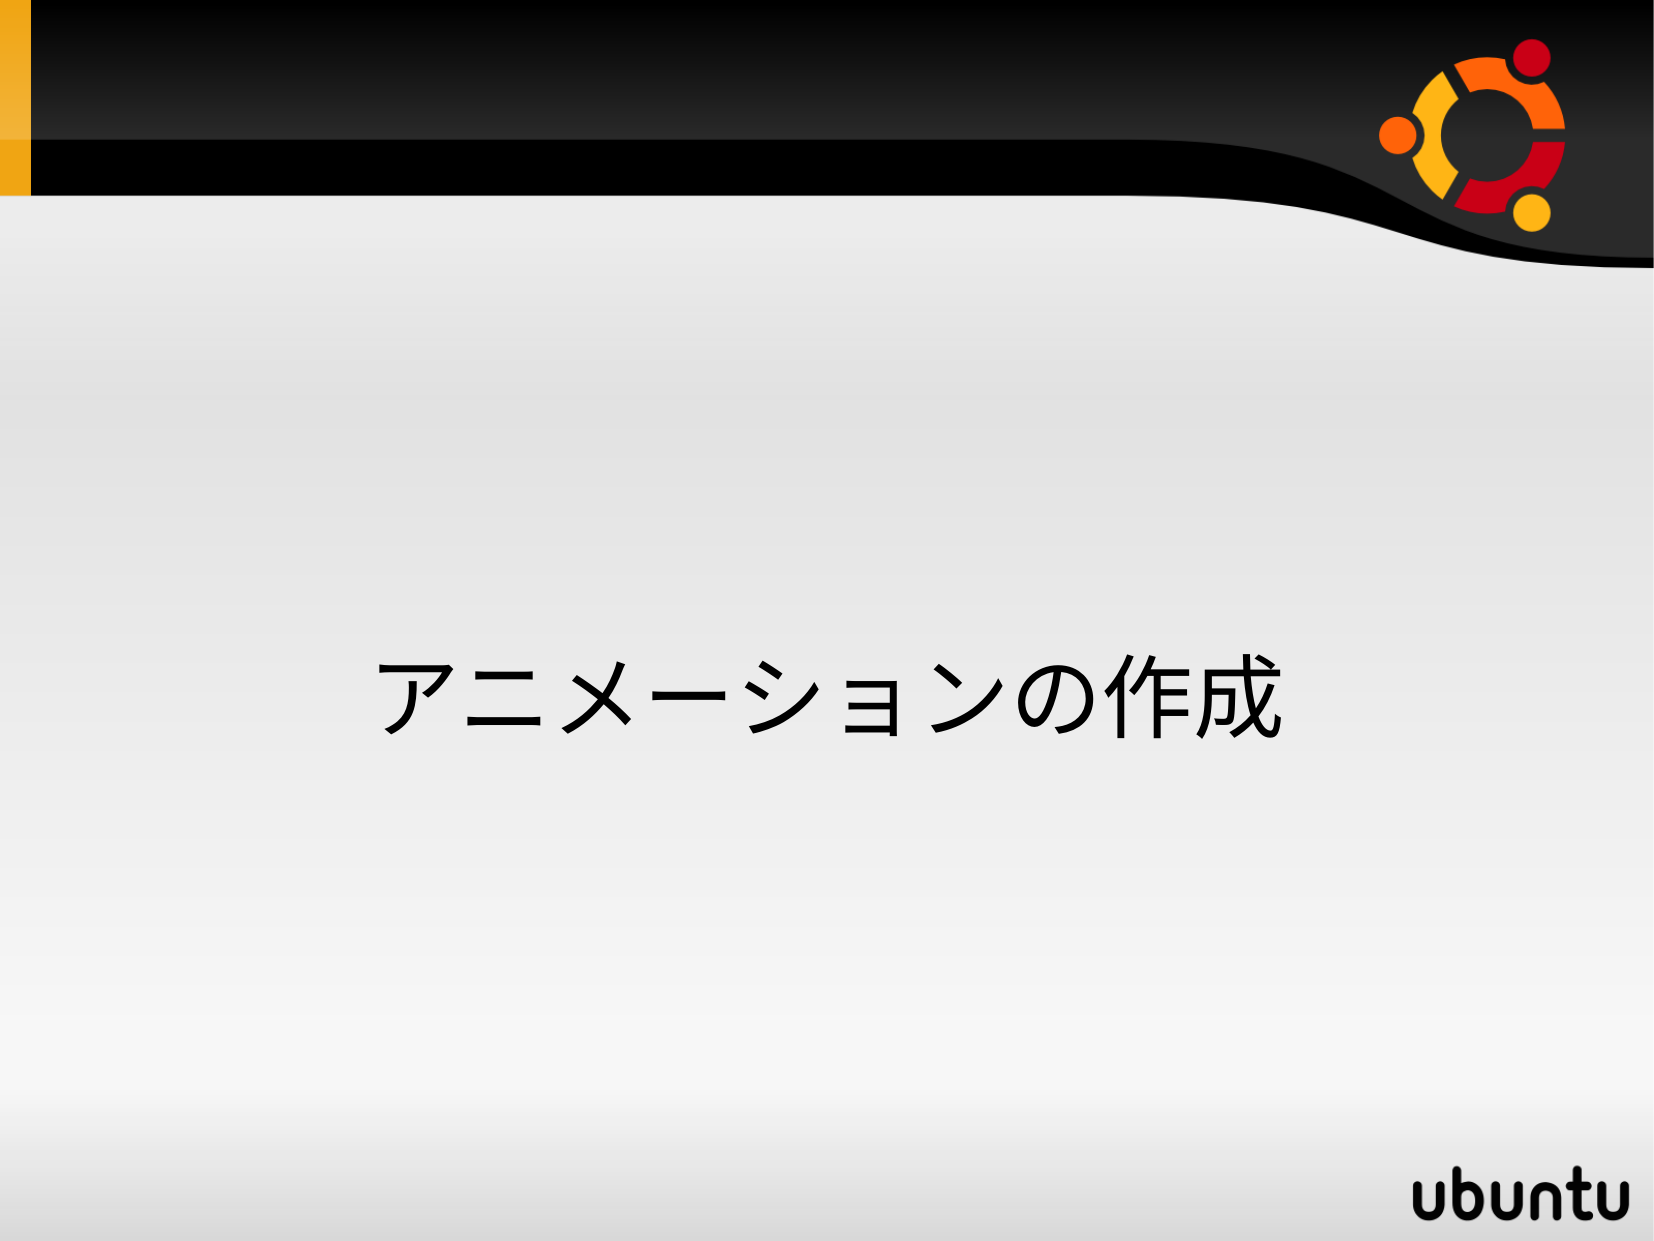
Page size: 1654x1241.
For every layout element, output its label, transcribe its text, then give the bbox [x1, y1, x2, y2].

subtitle アニメーションの作成 [82, 297, 1571, 1102]
picture [0, 0, 1654, 1241]
